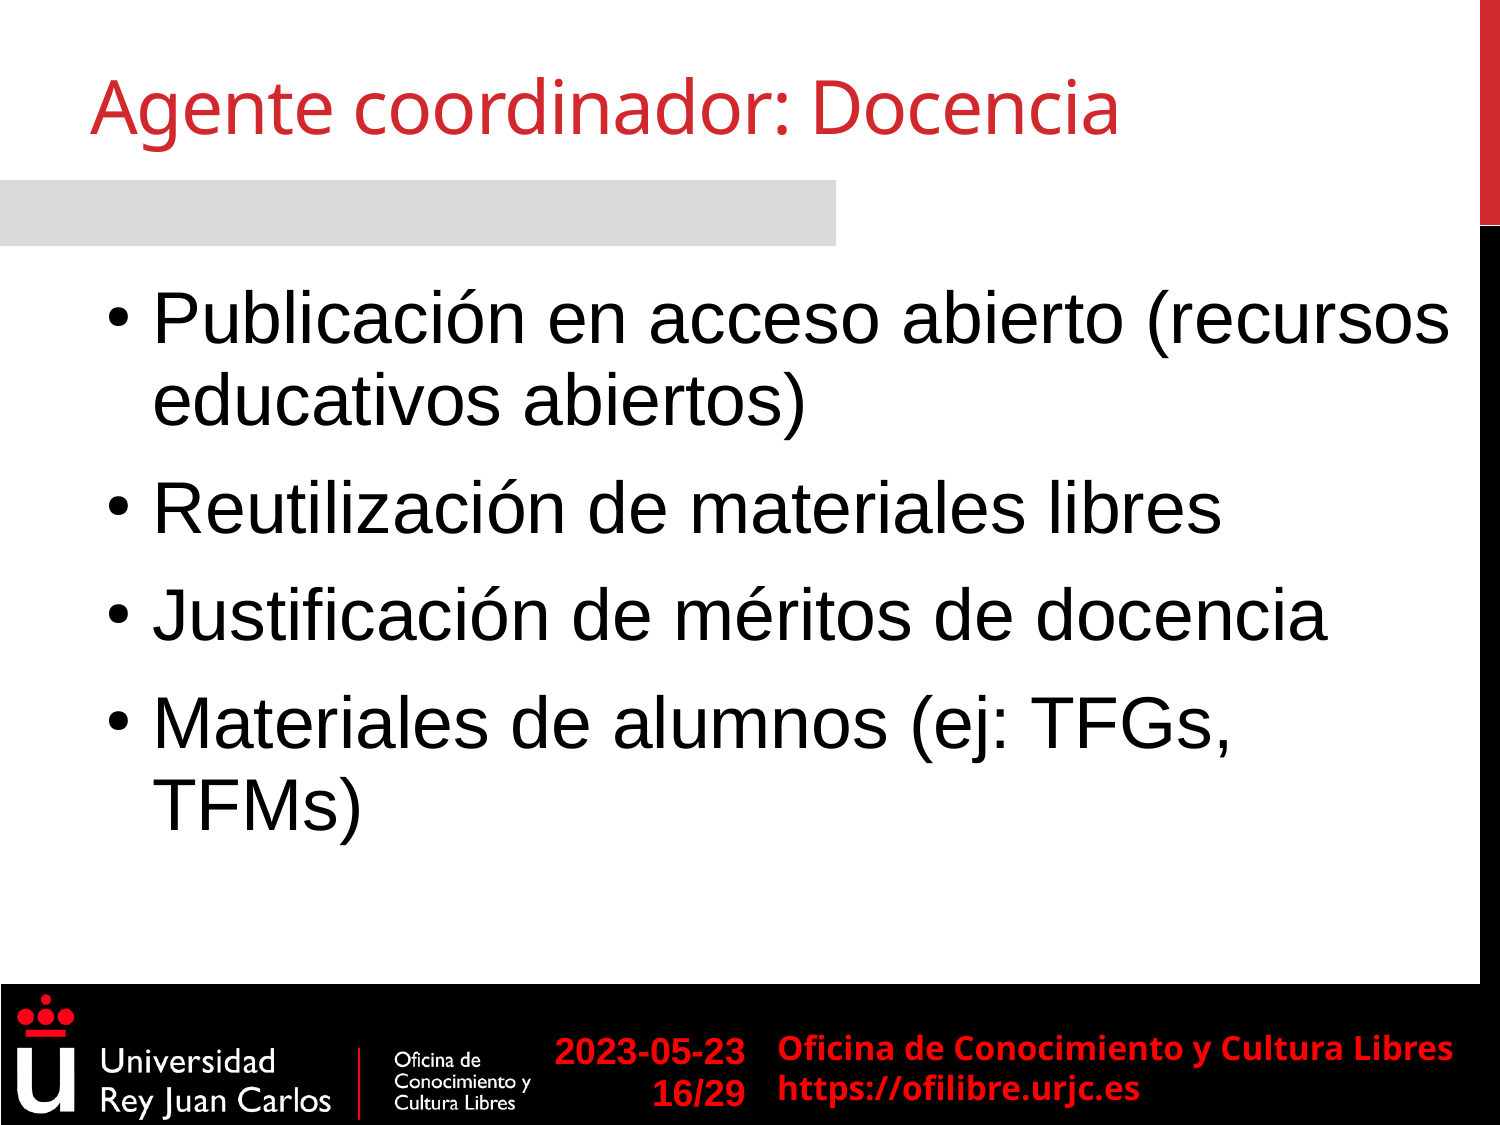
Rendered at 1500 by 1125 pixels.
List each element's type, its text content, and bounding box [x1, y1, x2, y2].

list Publicación en acceso abierto (recursos educativos abiertos) Reutilización de materiales libres Justificación de méritos de docencia Materiales de alumnos (ej: TFGs, TFMs) [75, 270, 1471, 856]
text_box Agente coordinador: Docencia [0, 17, 1326, 165]
picture [17, 994, 531, 1120]
